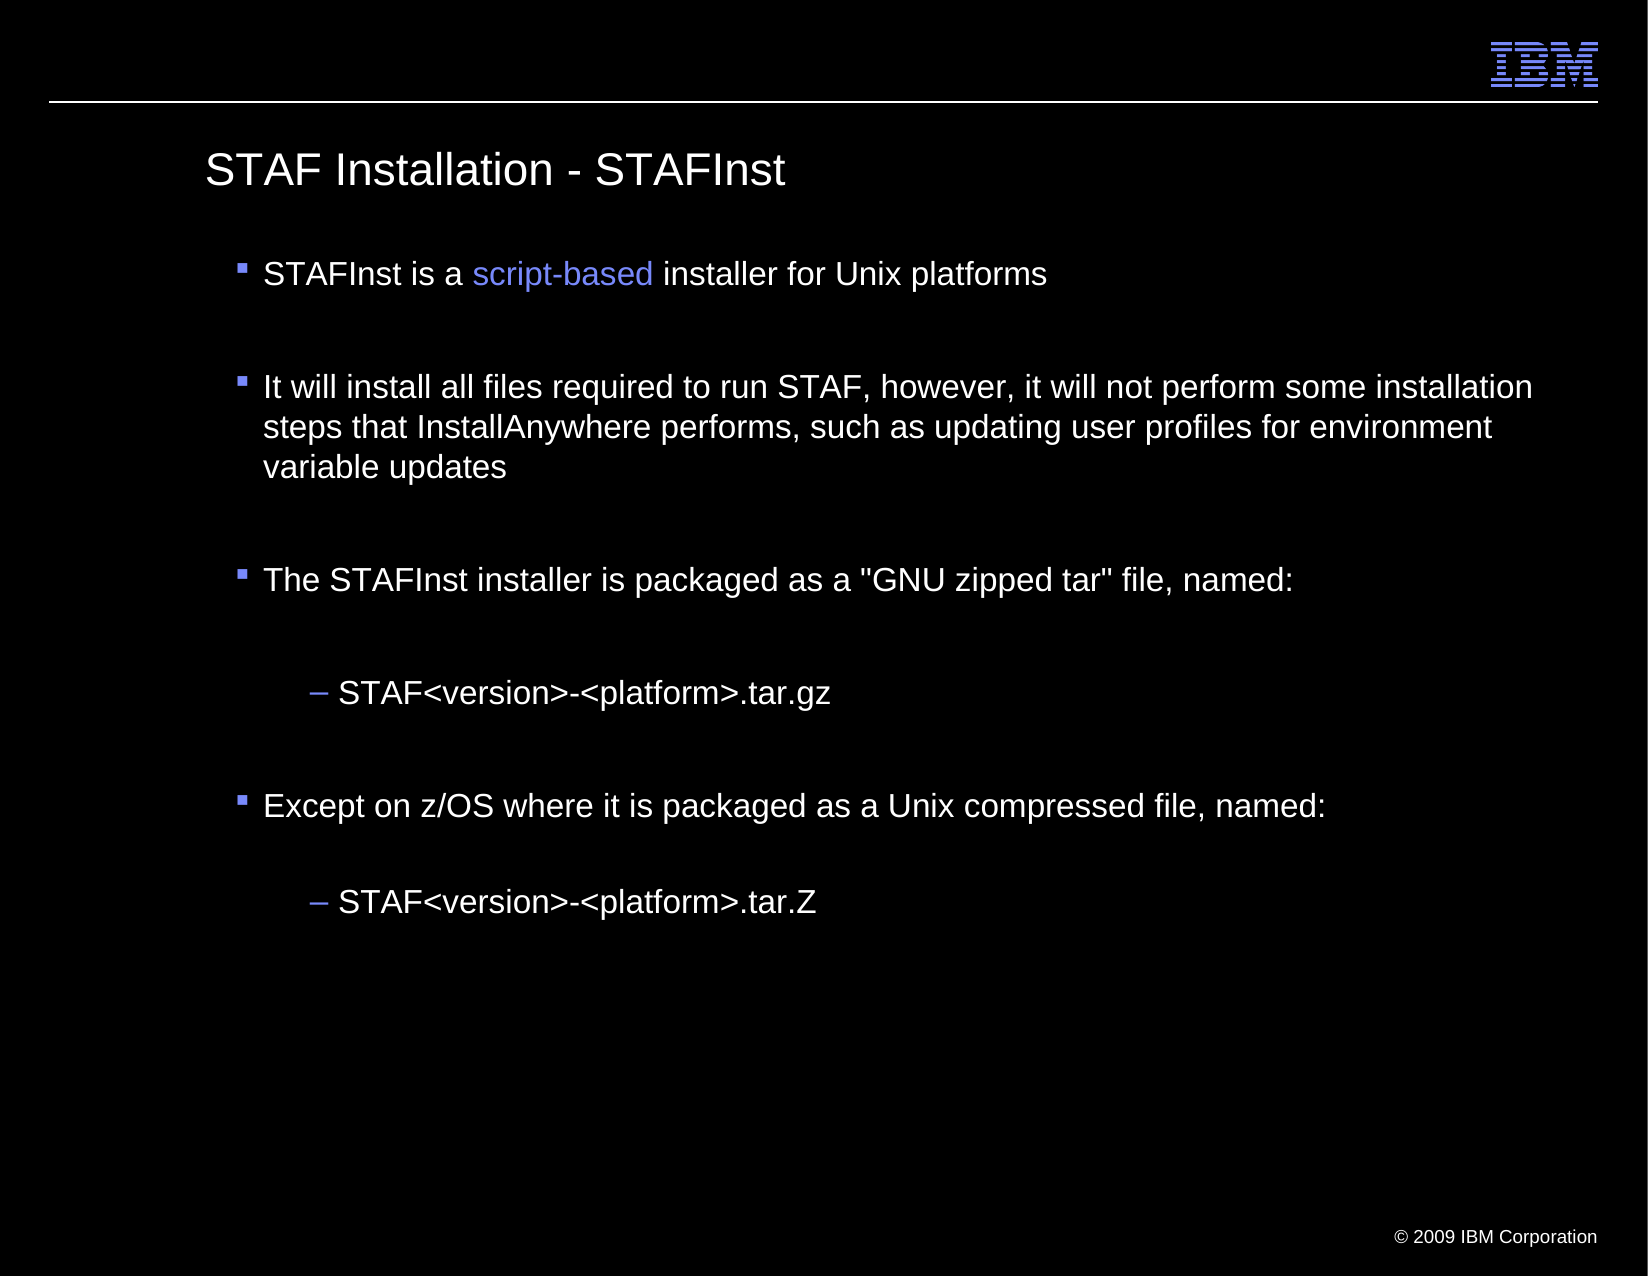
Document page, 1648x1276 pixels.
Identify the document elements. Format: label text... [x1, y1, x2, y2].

picture [1491, 42, 1598, 87]
text_box STAFInst is a script-based installer for Unix platforms It will install all files required to run STAF, however, it will not perform some installation steps that InstallAnywhere performs, such as updating user profiles for environment variable updates The STAFInst installer is packaged as a "GNU zipped tar" file, named: STAF<version>-<platform>.tar.gz Except on z/OS where it is packaged as a Unix compressed file, named: STAF<version>-<platform>.tar.Z [235, 252, 1584, 921]
title STAF Installation - STAFInst [188, 137, 1648, 231]
